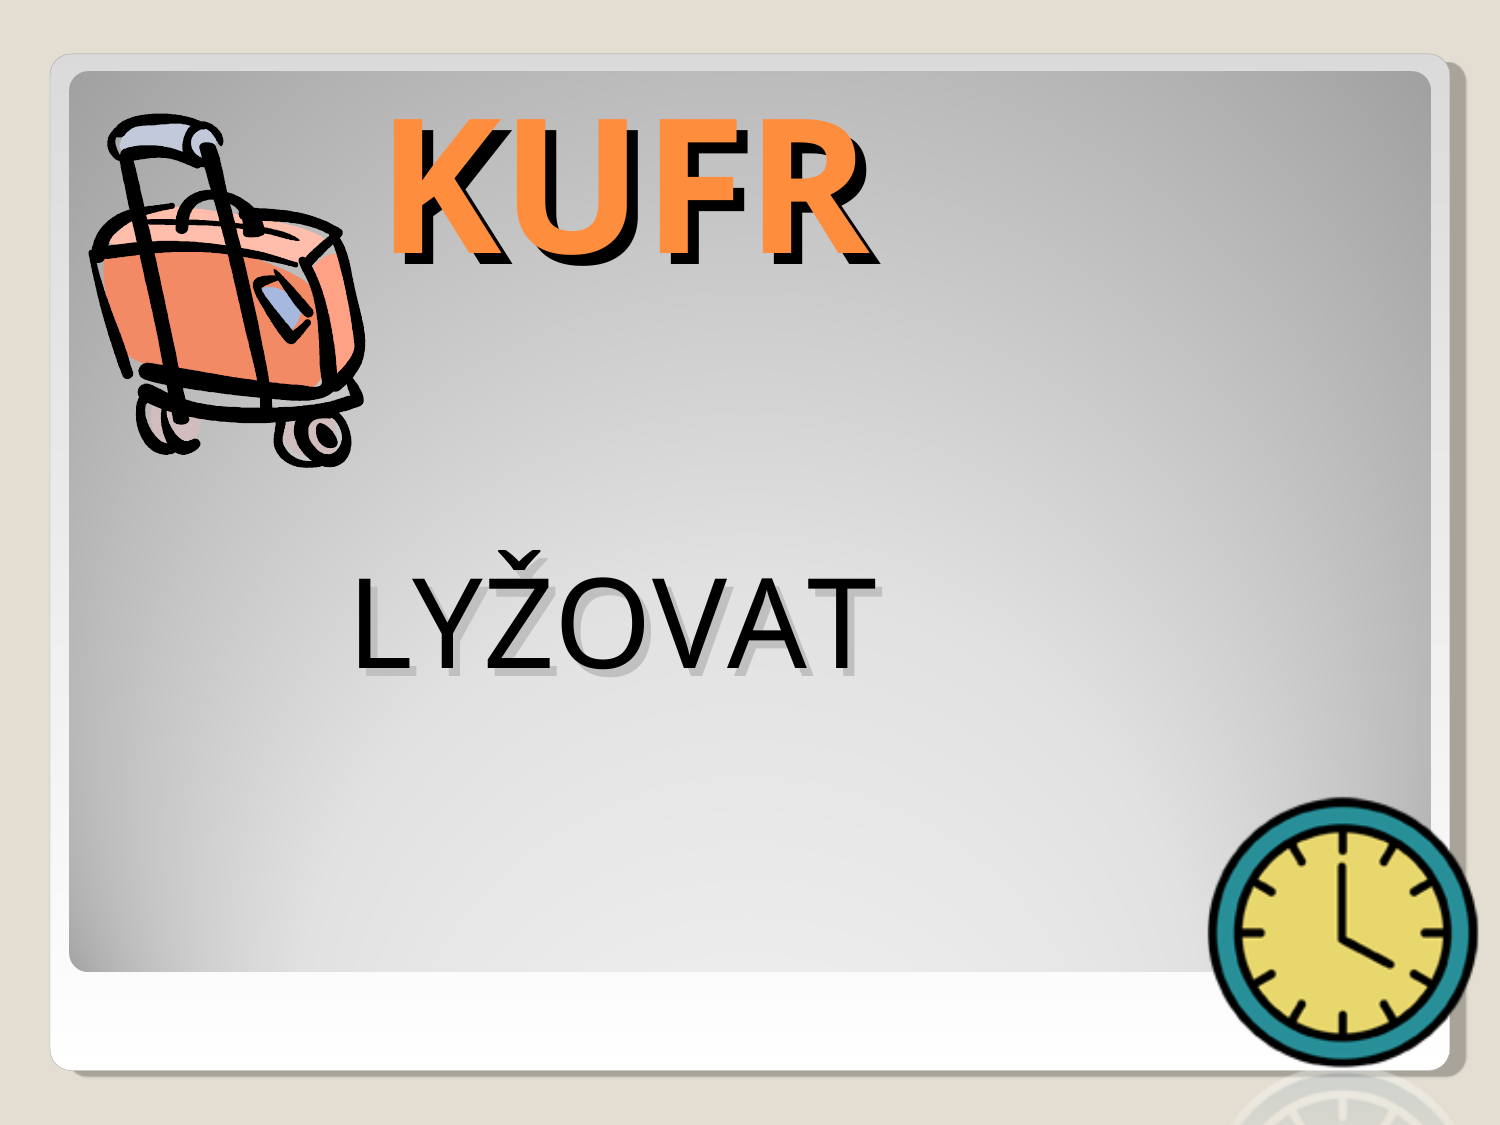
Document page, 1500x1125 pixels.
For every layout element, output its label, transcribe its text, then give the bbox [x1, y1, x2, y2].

text_box LYŽOVAT [107, 536, 1117, 780]
text_box KUFR [362, 54, 1379, 362]
picture [69, 71, 1500, 1125]
